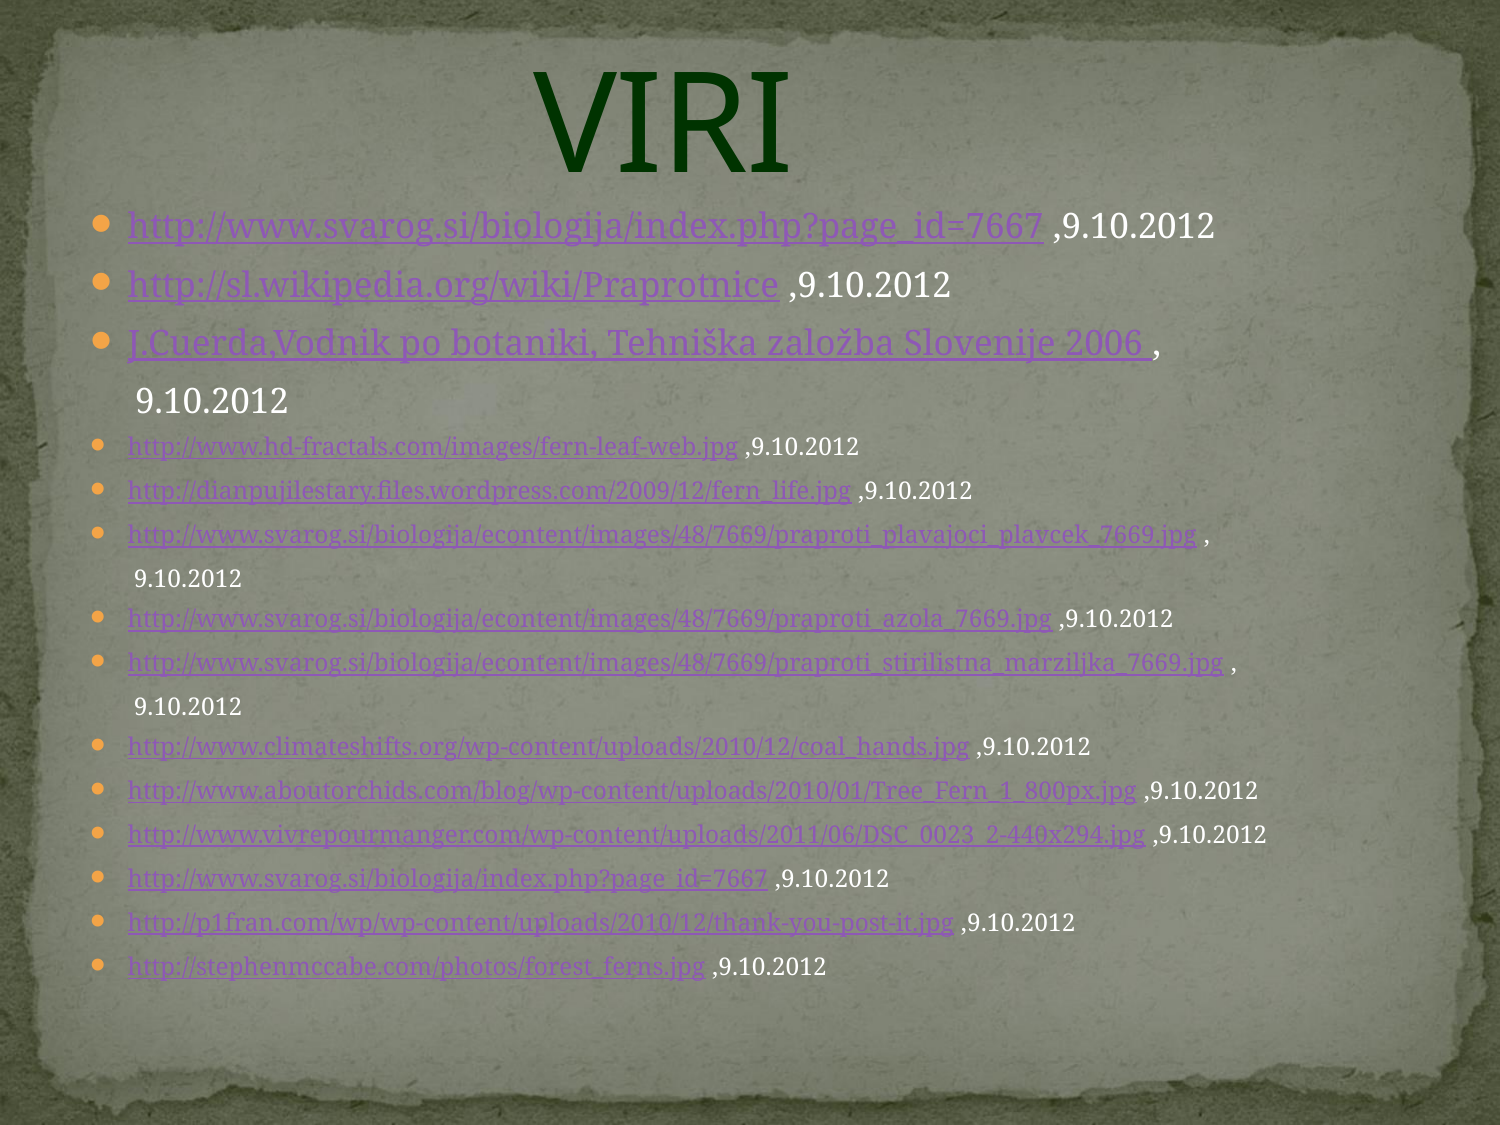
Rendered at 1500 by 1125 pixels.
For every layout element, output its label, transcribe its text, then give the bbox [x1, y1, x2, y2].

picture [0, 0, 1500, 1125]
list http://www.svarog.si/biologija/index.php?page_id=7667 ,9.10.2012 http://sl.wikipedia.org/wiki/Praprotnice ,9.10.2012 J.Cuerda,Vodnik po botaniki, Tehniška založba Slovenije 2006 , 9.10.2012 http://www.hd-fractals.com/images/fern-leaf-web.jpg ,9.10.2012 http://dianpujilestary.files.wordpress.com/2009/12/fern_life.jpg ,9.10.2012 http://www.svarog.si/biologija/econtent/images/48/7669/praproti_plavajoci_plavcek_7669.jpg , 9.10.2012 http://www.svarog.si/biologija/econtent/images/48/7669/praproti_azola_7669.jpg ,9.10.2012 http://www.svarog.si/biologija/econtent/images/48/7669/praproti_stirilistna_marziljka_7669.jpg , 9.10.2012 http://www.climateshifts.org/wp-content/uploads/2010/12/coal_hands.jpg ,9.10.2012 http://www.aboutorchids.com/blog/wp-content/uploads/2010/01/Tree_Fern_1_800px.jpg ,9.10.2012 http://www.vivrepourmanger.com/wp-content/uploads/2011/06/DSC_0023_2-440x294.jpg ,9.10.2012 http://www.svarog.si/biologija/index.php?page_id=7667 ,9.10.2012 http://p1fran.com/wp/wp-content/uploads/2010/12/thank-you-post-it.jpg ,9.10.2012 http://stephenmccabe.com/photos/forest_ferns.jpg ,9.10.2012 [75, 209, 1425, 1000]
title VIRI [75, 24, 1425, 209]
